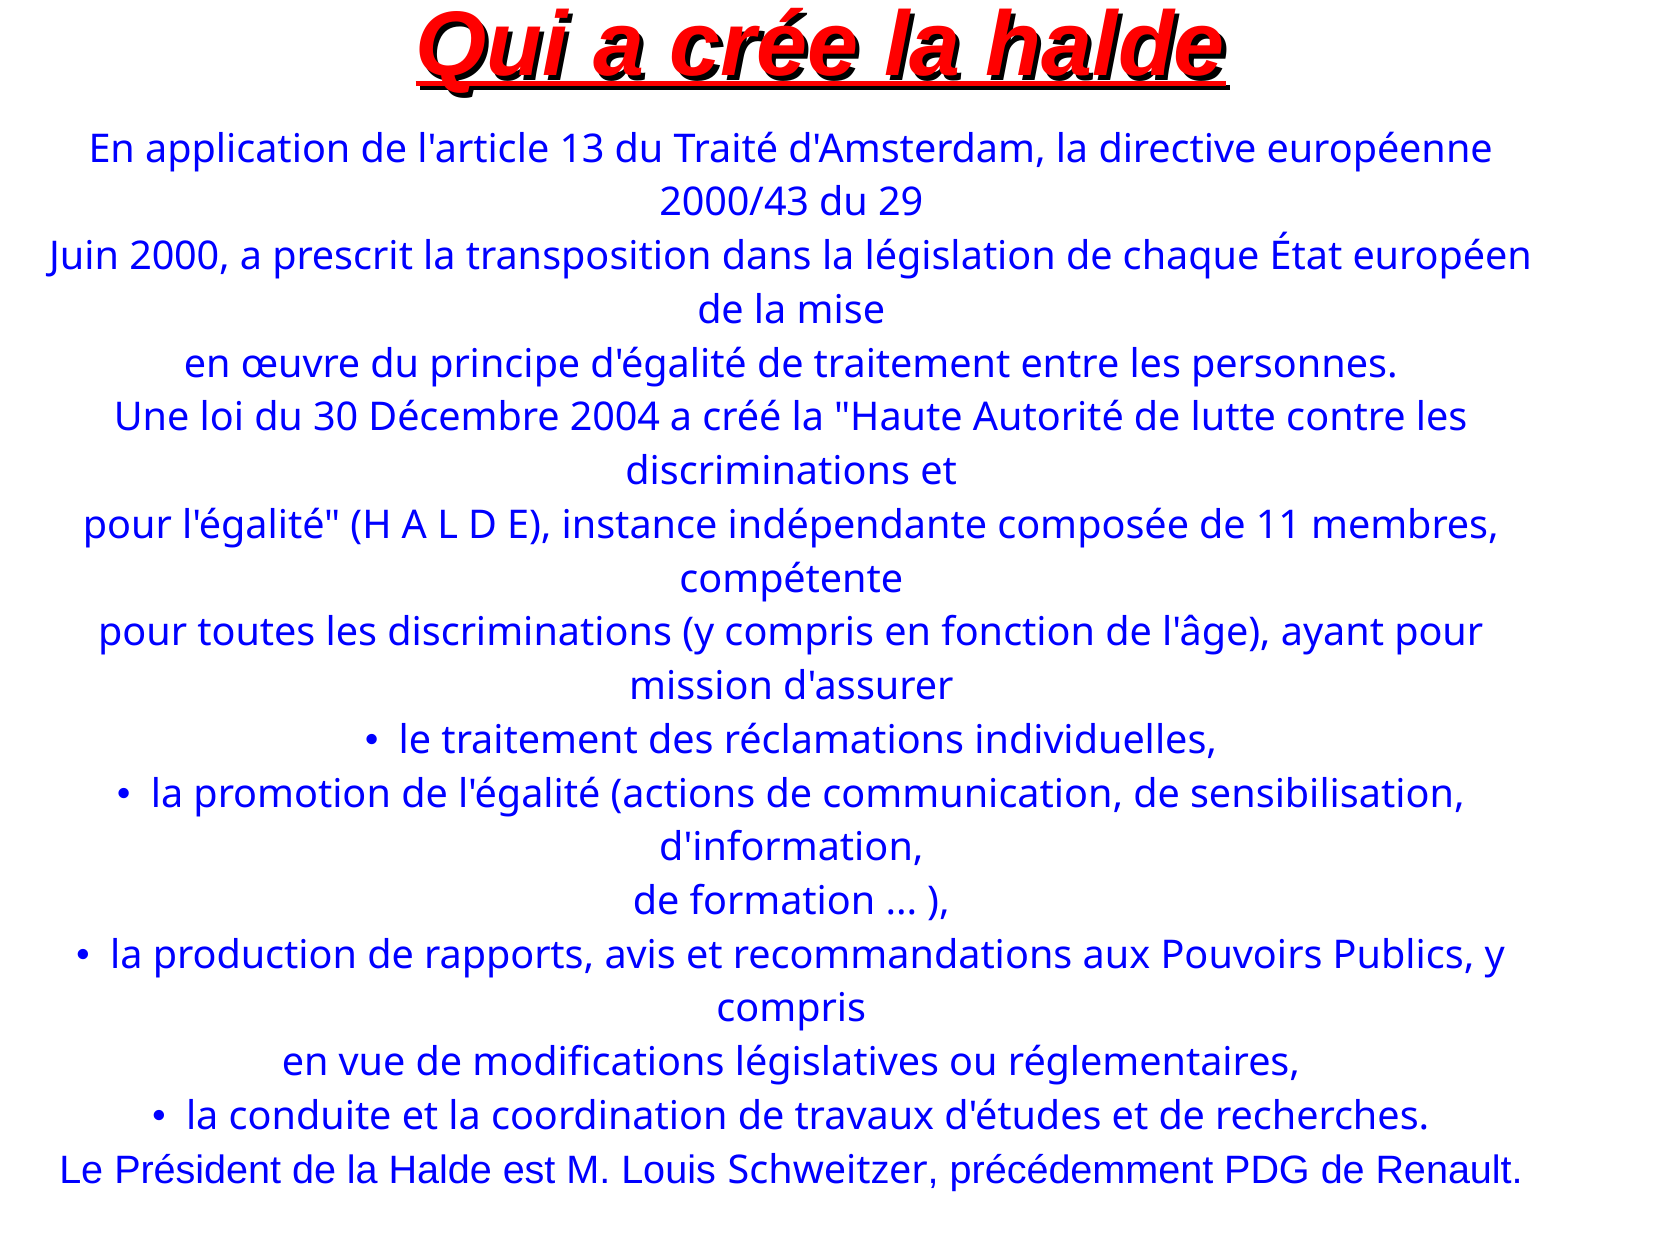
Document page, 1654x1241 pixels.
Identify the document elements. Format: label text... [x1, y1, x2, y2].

subtitle En application de l'article 13 du Traité d'Amsterdam, la directive européenne 2000/43 du 29 Juin 2000, a prescrit la transposition dans la législation de chaque État européen de la mise en œuvre du principe d'égalité de traitement entre les personnes. Une loi du 30 Décembre 2004 a créé la "Haute Autorité de lutte contre les discriminations et pour l'égalité" (H A L D E), instance indépendante composée de 11 membres, compétente pour toutes les discriminations (y compris en fonction de l'âge), ayant pour mission d'assurer • le traitement des réclamations individuelles, • la promotion de l'égalité (actions de communication, de sensibilisation, d'information, de formation ... ), • la production de rapports, avis et recommandations aux Pouvoirs Publics, y compris en vue de modifications législatives ou réglementaires, • la conduite et la coordination de travaux d'études et de recherches. Le Président de la Halde est M. Louis Schweitzer, précédemment PDG de Renault. [47, 147, 1536, 1221]
title Qui a crée la halde [76, 0, 1565, 119]
